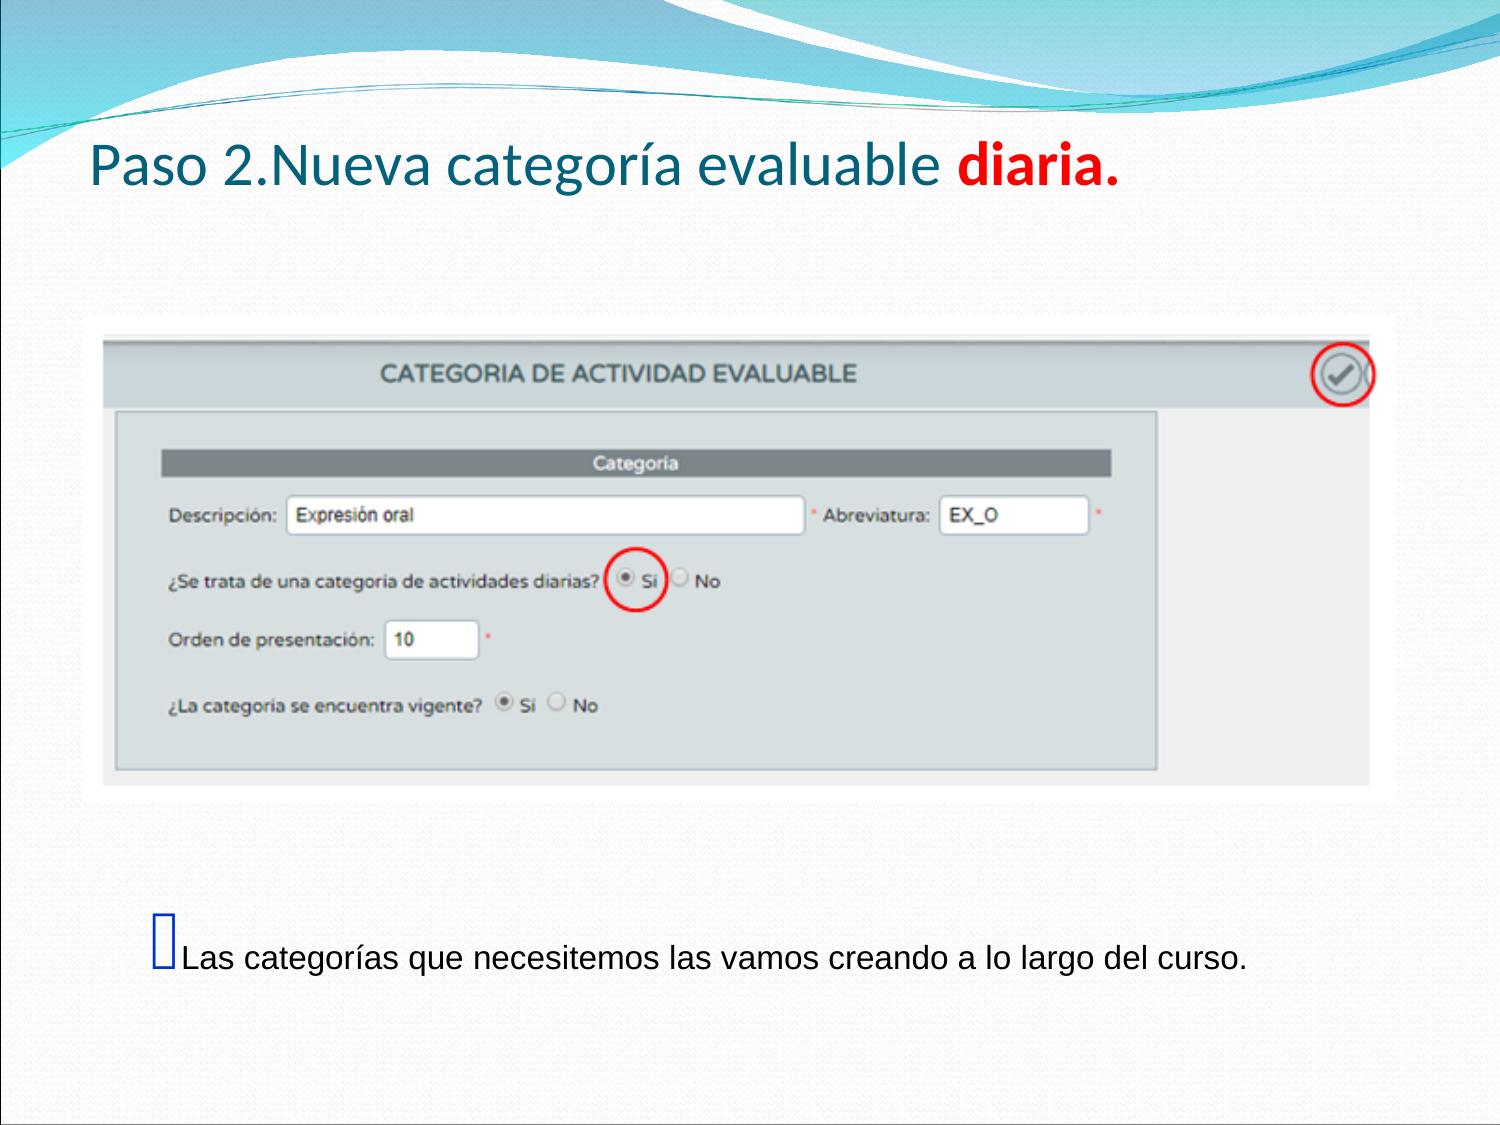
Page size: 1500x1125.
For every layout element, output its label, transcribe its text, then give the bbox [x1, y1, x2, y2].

text_box Las categorías que necesitemos las vamos creando a lo largo del curso. [117, 878, 1360, 995]
title Paso 2.Nueva categoría evaluable diaria. [75, 115, 1426, 188]
picture [0, 0, 1500, 1125]
